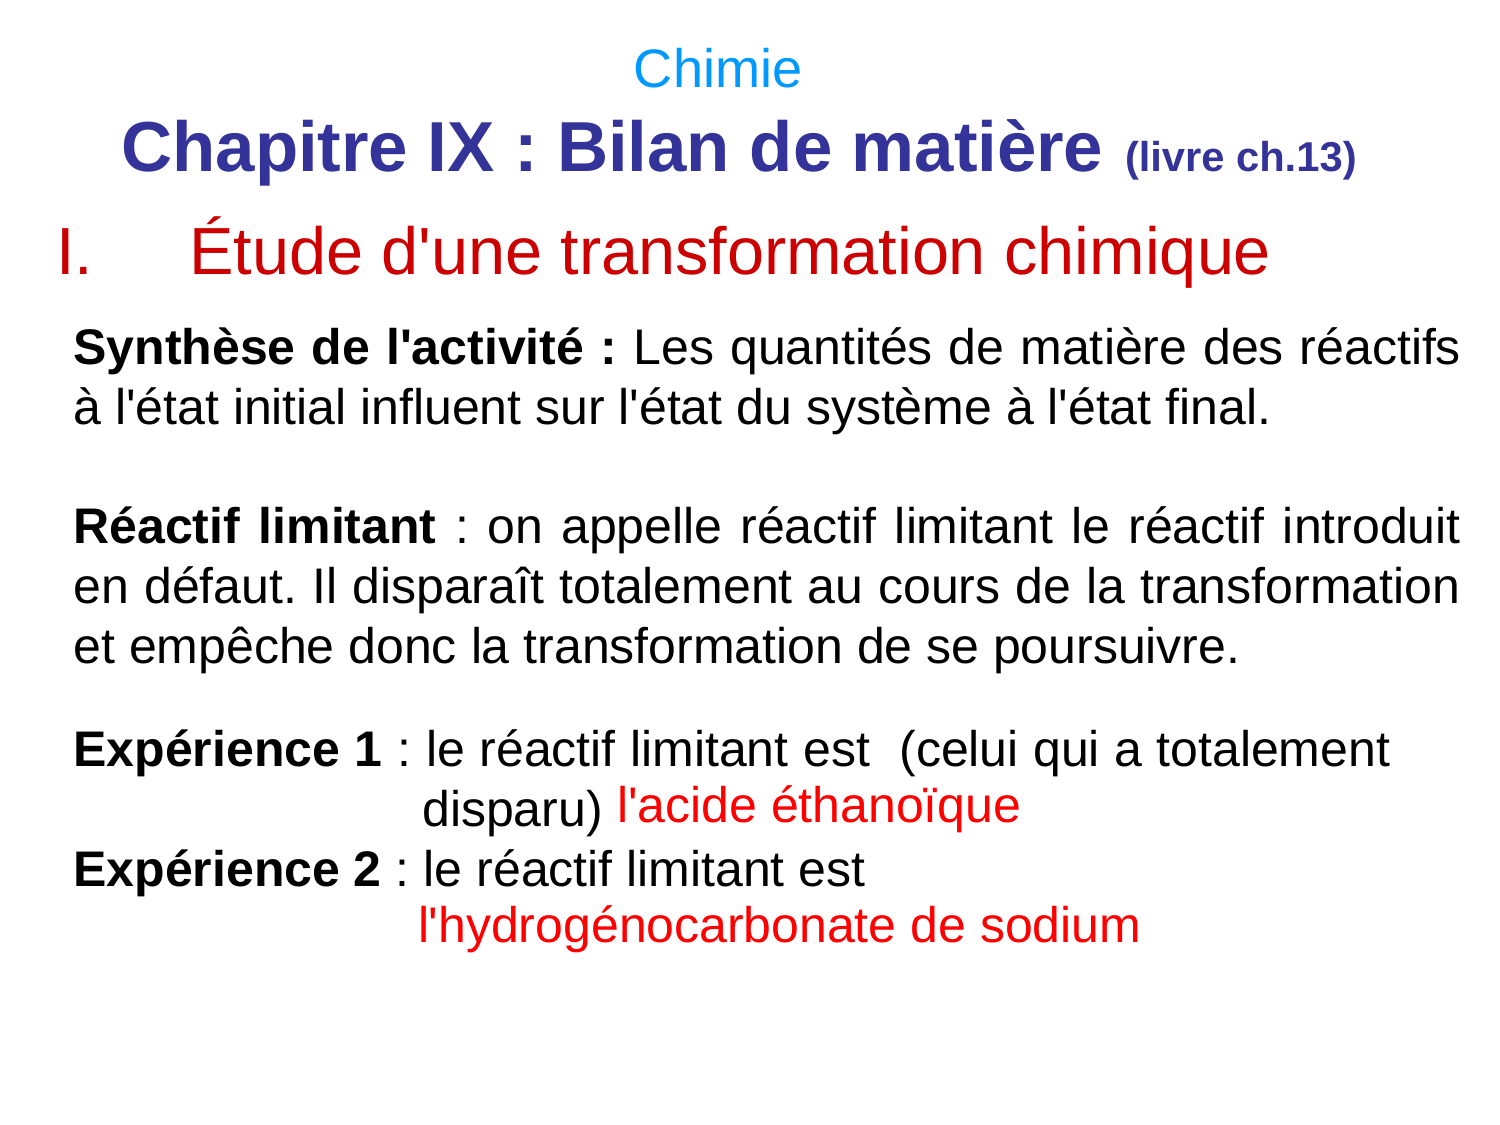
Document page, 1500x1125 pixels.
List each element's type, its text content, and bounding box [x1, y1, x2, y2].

text_box Synthèse de l'activité : Les quantités de matière des réactifs à l'état initial influent sur l'état du système à l'état final. [59, 307, 1477, 442]
text_box Réactif limitant : on appelle réactif limitant le réactif introduit en défaut. Il disparaît totalement au cours de la transformation et empêche donc la transformation de se poursuivre. [59, 485, 1477, 681]
text_box l'acide éthanoïque [617, 777, 1182, 838]
list I. Étude d'une transformation chimique [41, 206, 1447, 320]
text_box Expérience 1 : le réactif limitant est (celui qui a totalement disparu) Expérience 2 : le réactif limitant est [59, 708, 1465, 904]
text_box l'hydrogénocarbonate de sodium [418, 897, 1172, 958]
title Chimie Chapitre IX : Bilan de matière (livre ch.13) [0, 11, 1479, 196]
